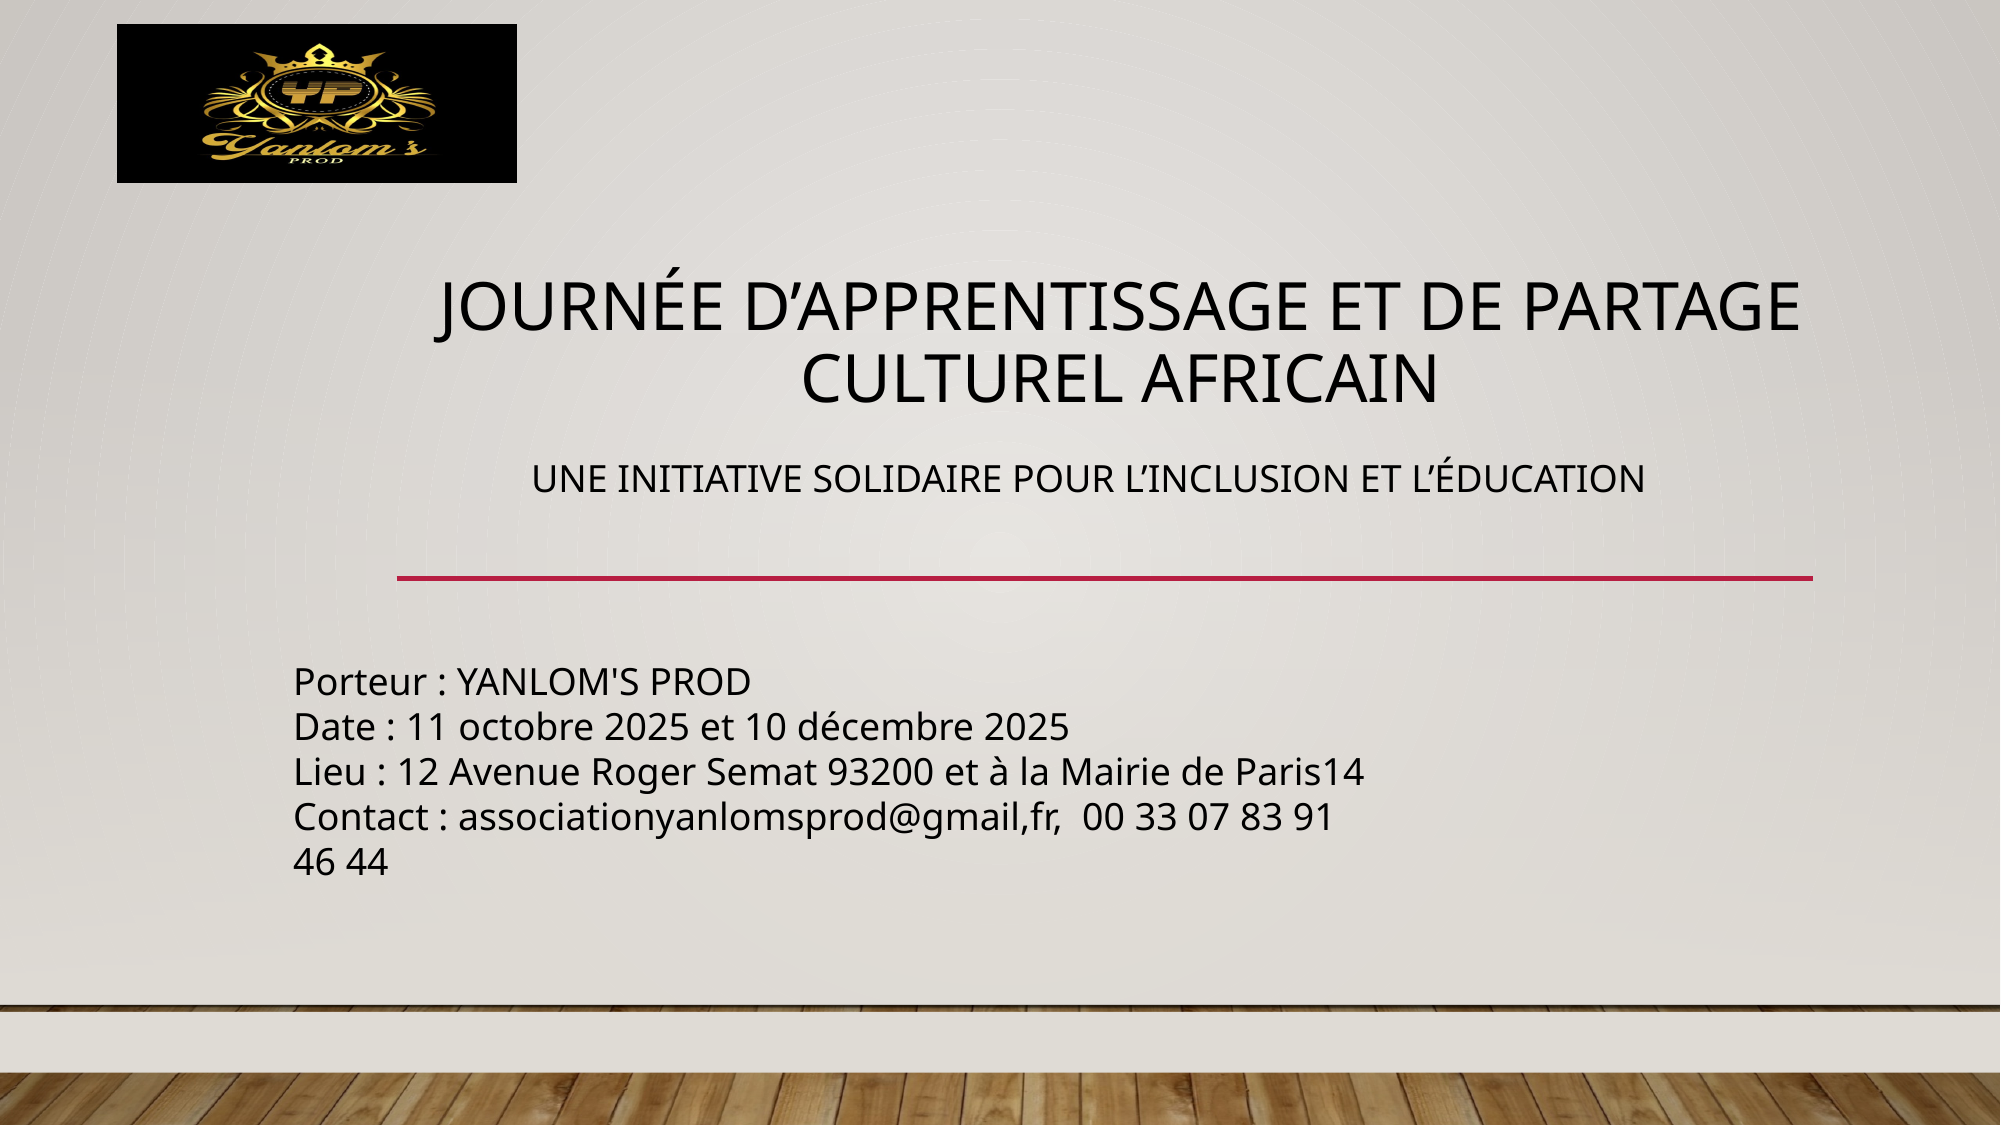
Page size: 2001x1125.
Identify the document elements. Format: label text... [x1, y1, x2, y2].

text_box Porteur : YANLOM'S PROD Date : 11 octobre 2025 et 10 décembre 2025 Lieu : 12 Avenue Roger Semat 93200 et à la Mairie de Paris14 Contact : associationyanlomsprod@gmail,fr, 00 33 07 83 91 46 44 [203, 605, 1394, 936]
picture [0, 1073, 2000, 1125]
subtitle Une initiative solidaire pour l’inclusion et l’éducation [516, 430, 1933, 537]
text_box [0, 1011, 2000, 1073]
picture [117, 24, 517, 183]
picture [0, 1005, 2000, 1011]
title Journée d’Apprentissage et de Partage Culturel Africain [412, 229, 1830, 417]
